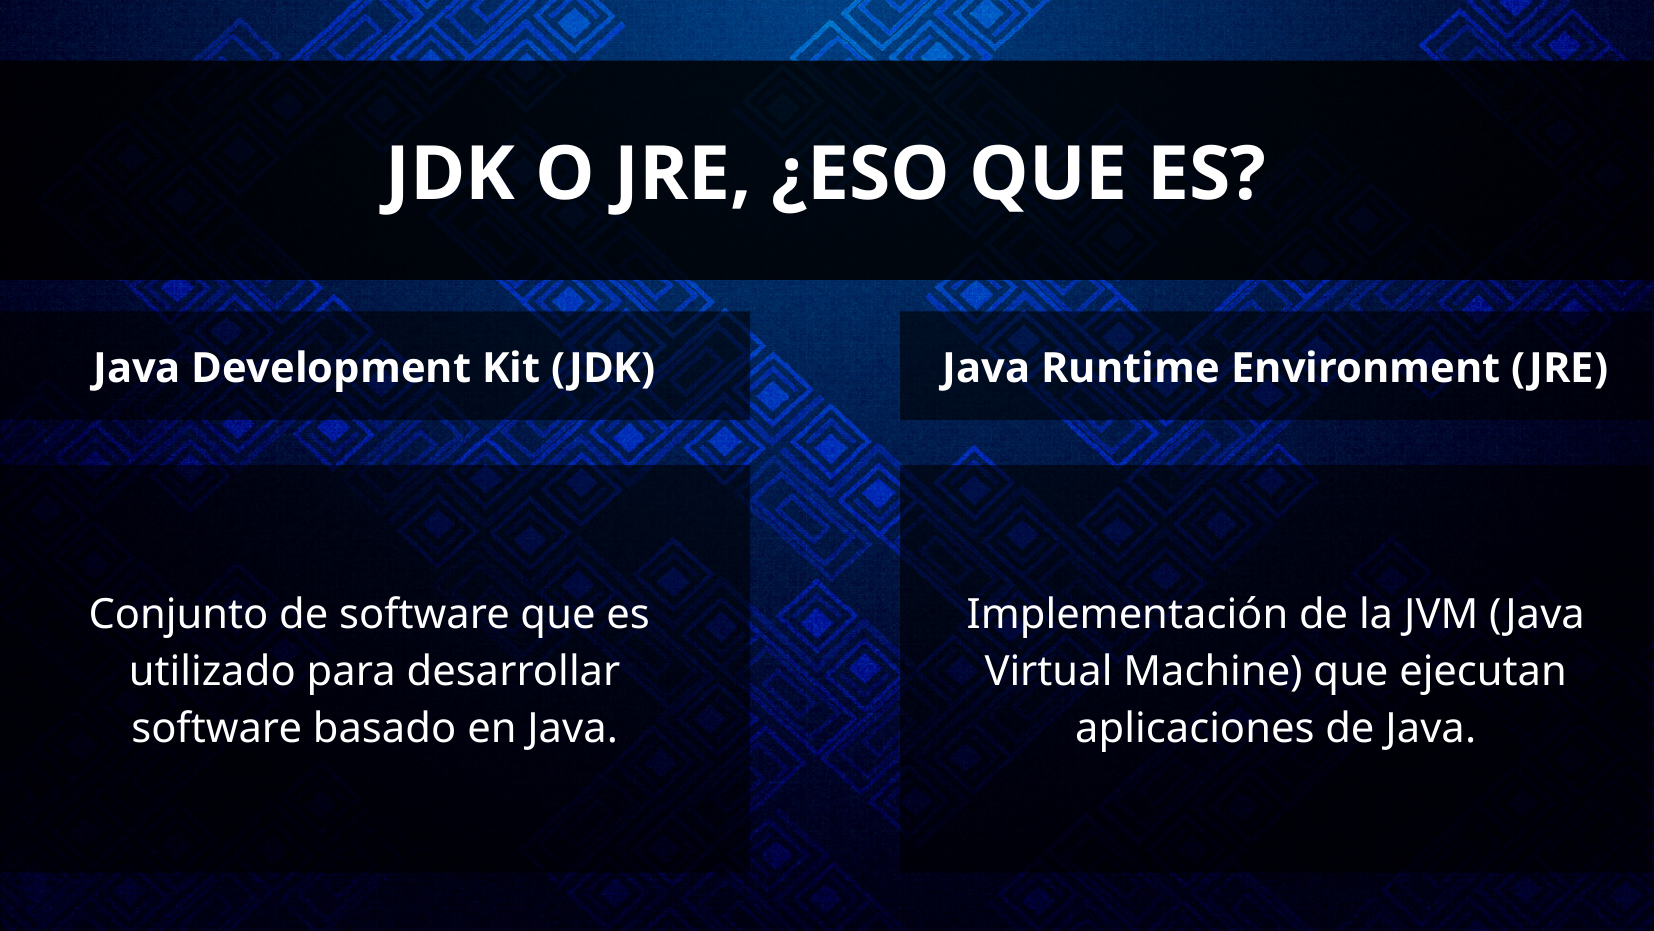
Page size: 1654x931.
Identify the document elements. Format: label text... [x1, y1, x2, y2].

text_box Java Runtime Environment (JRE) [900, 311, 1652, 421]
text_box Conjunto de software que es utilizado para desarrollar software basado en Java. [0, 465, 751, 873]
text_box Implementación de la JVM (Java Virtual Machine) que ejecutan aplicaciones de Java. [900, 465, 1652, 873]
text_box Java Development Kit (JDK) [0, 311, 751, 421]
picture [0, 280, 1654, 931]
picture [0, 0, 1654, 60]
text_box JDK O JRE, ¿ESO QUE ES? [0, 60, 1654, 280]
